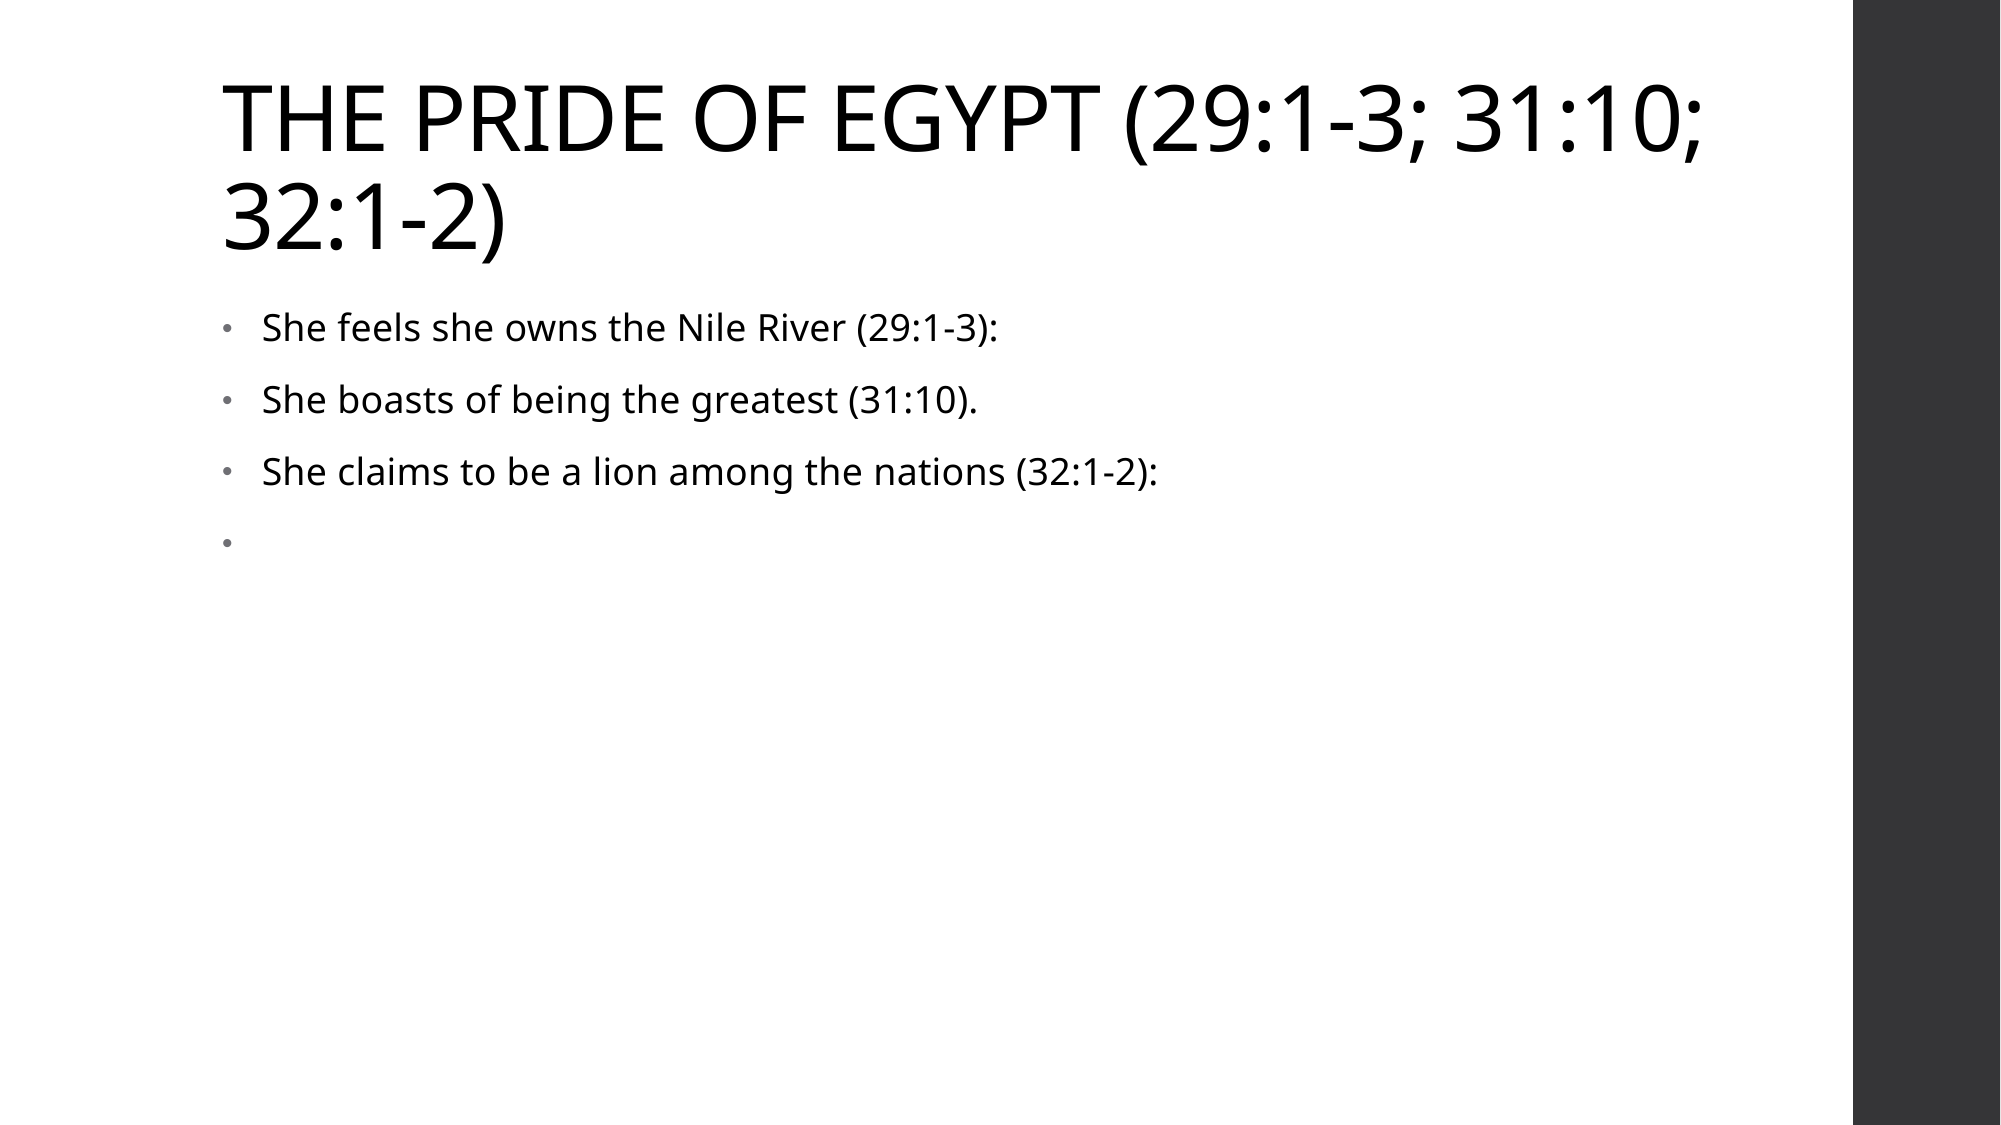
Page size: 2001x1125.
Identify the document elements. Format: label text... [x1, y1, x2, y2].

title THE PRIDE OF EGYPT (29:1-3; 31:10; 32:1-2) [206, 60, 1797, 278]
list She feels she owns the Nile River (29:1-3): She boasts of being the greatest (31:10). She claims to be a lion among the nations (32:1-2): [206, 299, 1617, 1014]
